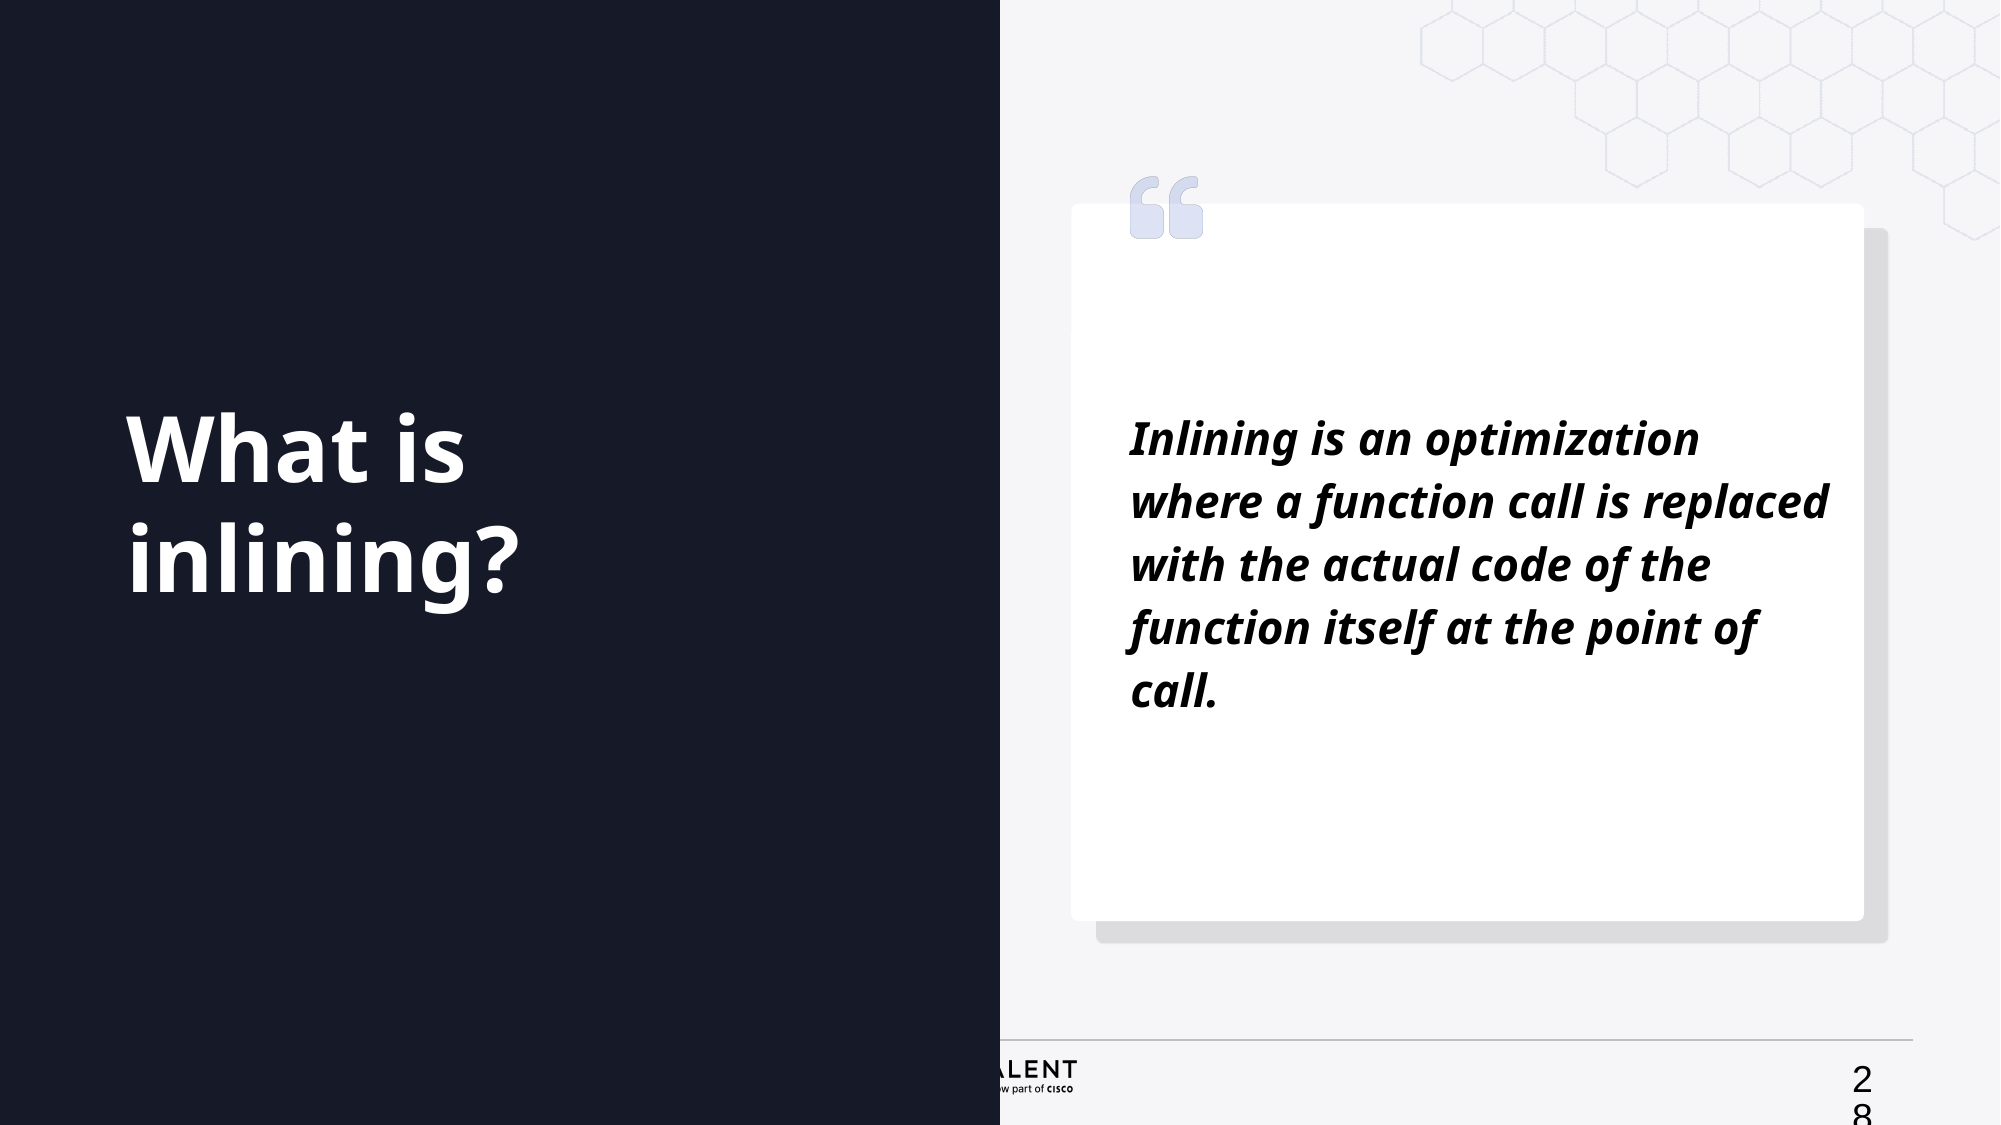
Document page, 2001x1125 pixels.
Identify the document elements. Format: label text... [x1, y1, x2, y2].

picture [1858, 1106, 1867, 1115]
picture [1857, 1118, 1868, 1125]
list Inlining is an optimization where a function call is replaced with the actual code of the function itself at the point of call. [1115, 321, 1849, 797]
list What is inlining? [110, 383, 871, 621]
picture [1000, 0, 2000, 1125]
